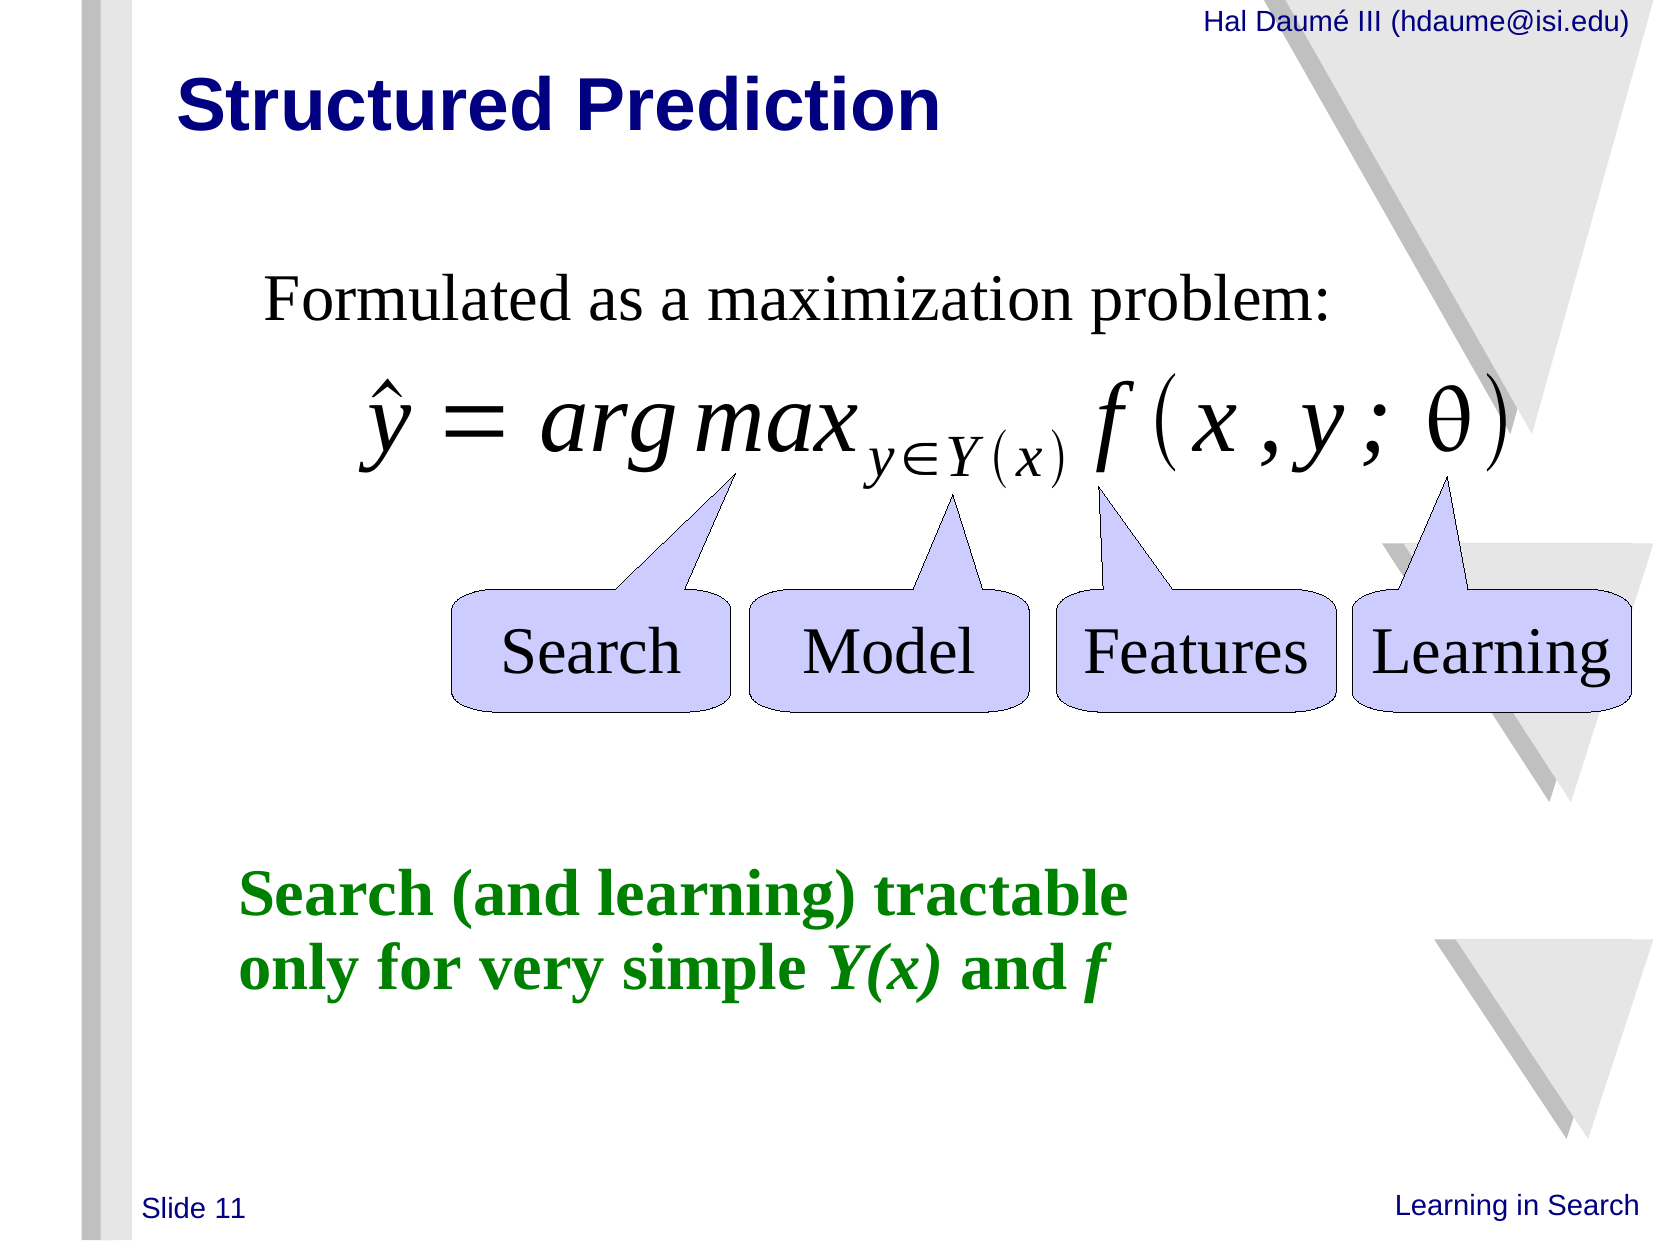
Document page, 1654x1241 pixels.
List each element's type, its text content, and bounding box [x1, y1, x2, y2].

text_box Features [1056, 486, 1337, 713]
chart [353, 359, 1519, 494]
text_box Model [749, 494, 1030, 713]
text_box Search (and learning) tractable only for very simple Y(x) and f [238, 855, 1132, 1031]
title Structured Prediction [176, 44, 1509, 166]
text_box Learning [1352, 476, 1632, 713]
text_box Search [451, 473, 736, 713]
text_box Formulated as a maximization problem: [263, 261, 1334, 343]
